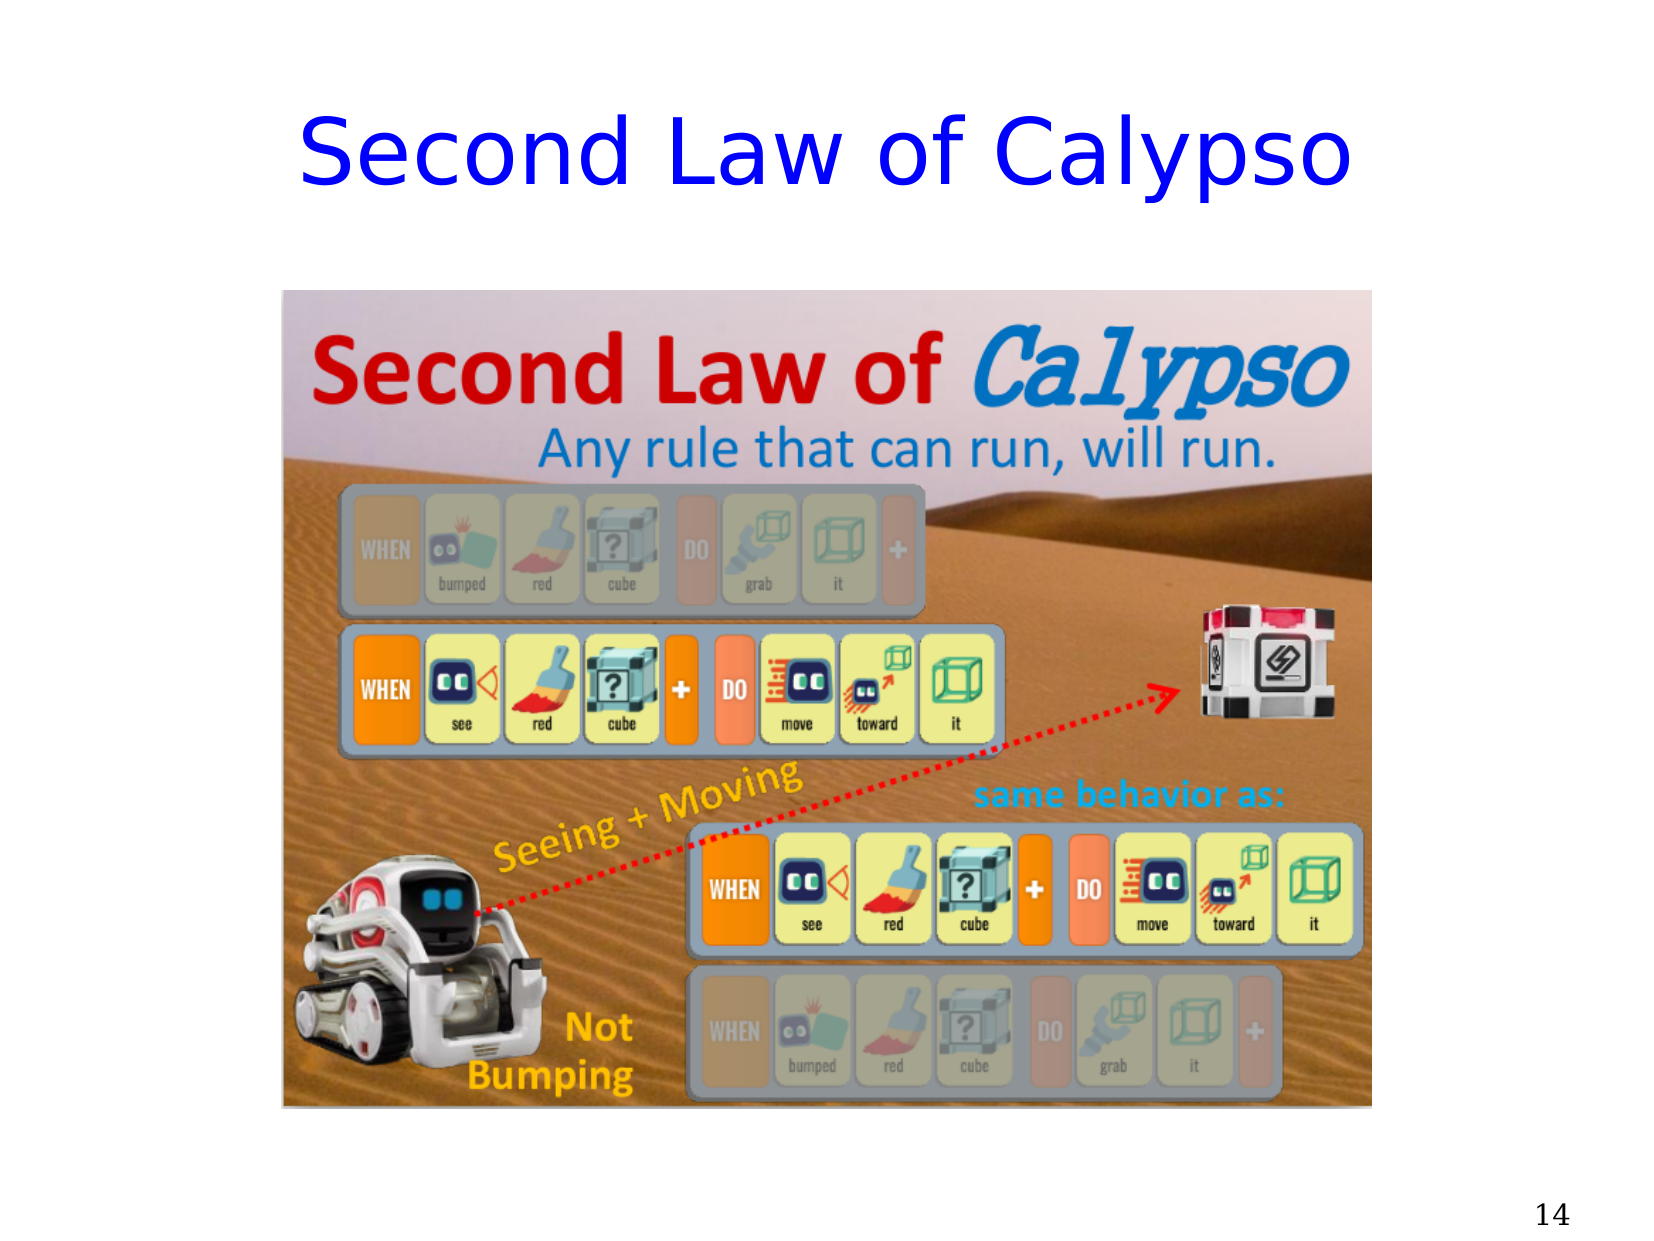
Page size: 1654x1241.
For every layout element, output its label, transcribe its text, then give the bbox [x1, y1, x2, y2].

picture [281, 290, 1372, 1109]
title Second Law of Calypso [82, 49, 1571, 257]
